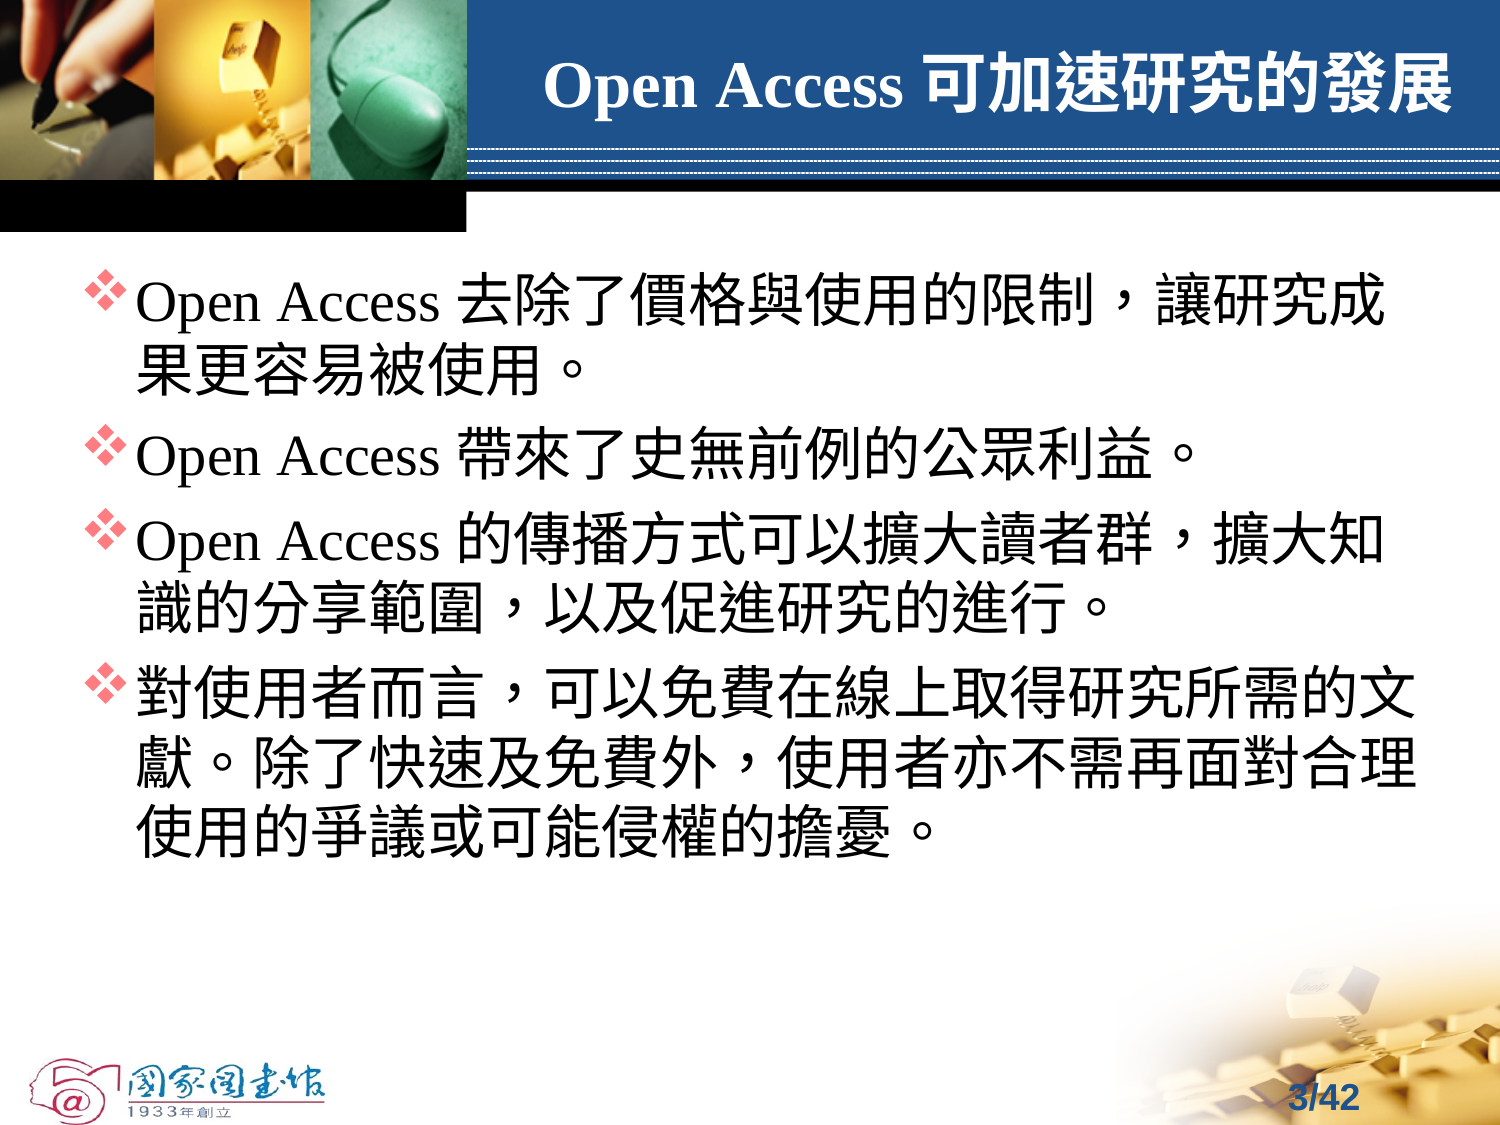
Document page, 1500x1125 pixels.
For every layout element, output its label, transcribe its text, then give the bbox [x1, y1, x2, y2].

picture [29, 1058, 325, 1125]
title Open Access可加速研究的發展 [469, 24, 1470, 138]
list Open Access去除了價格與使用的限制，讓研究成果更容易被使用。 Open Access帶來了史無前例的公眾利益。 Open Access的傳播方式可以擴大讀者群，擴大知識的分享範圍，以及促進研究的進行。 對使用者而言，可以免費在線上取得研究所需的文獻。除了快速及免費外，使用者亦不需再面對合理使用的爭議或可能侵權的擔憂。 [64, 255, 1440, 917]
